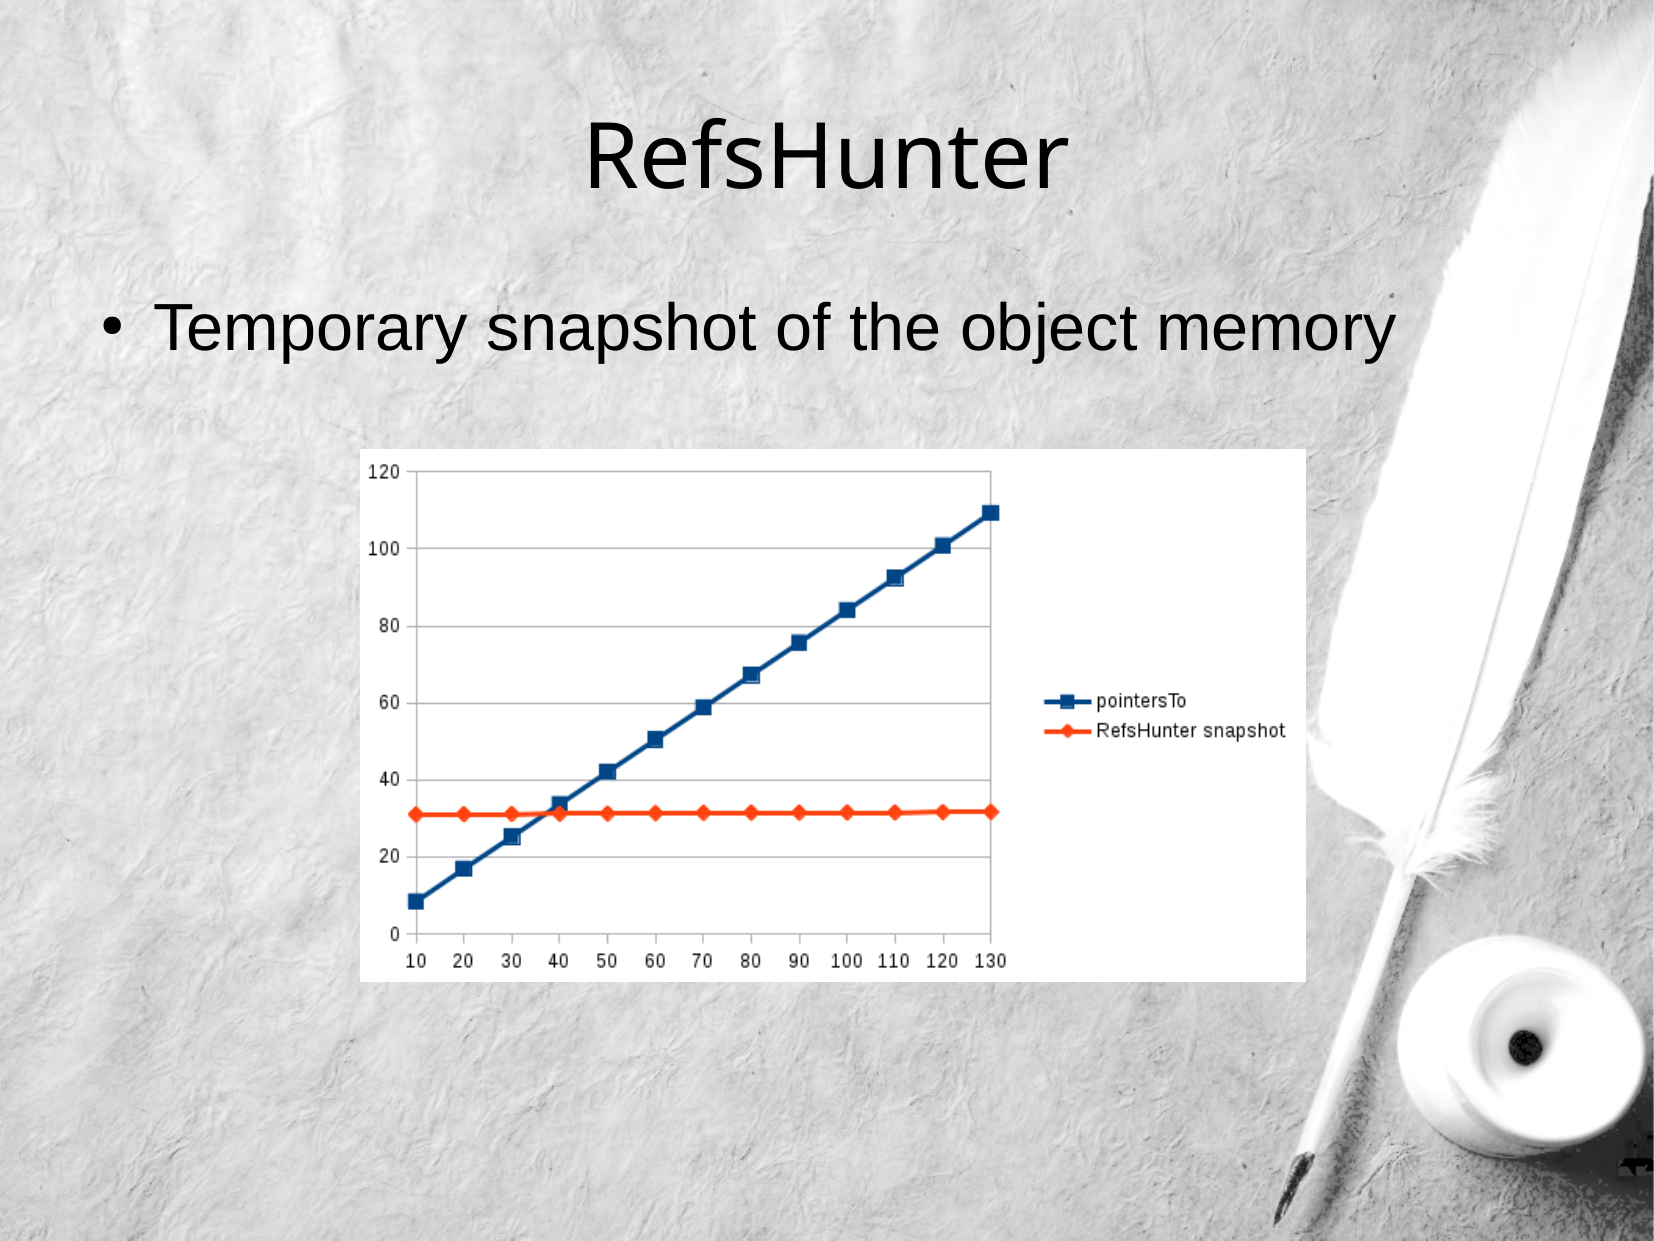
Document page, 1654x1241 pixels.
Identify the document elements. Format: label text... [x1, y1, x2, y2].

picture [0, 0, 1654, 1241]
list Temporary snapshot of the object memory [82, 290, 1571, 1010]
title RefsHunter [82, 49, 1571, 257]
